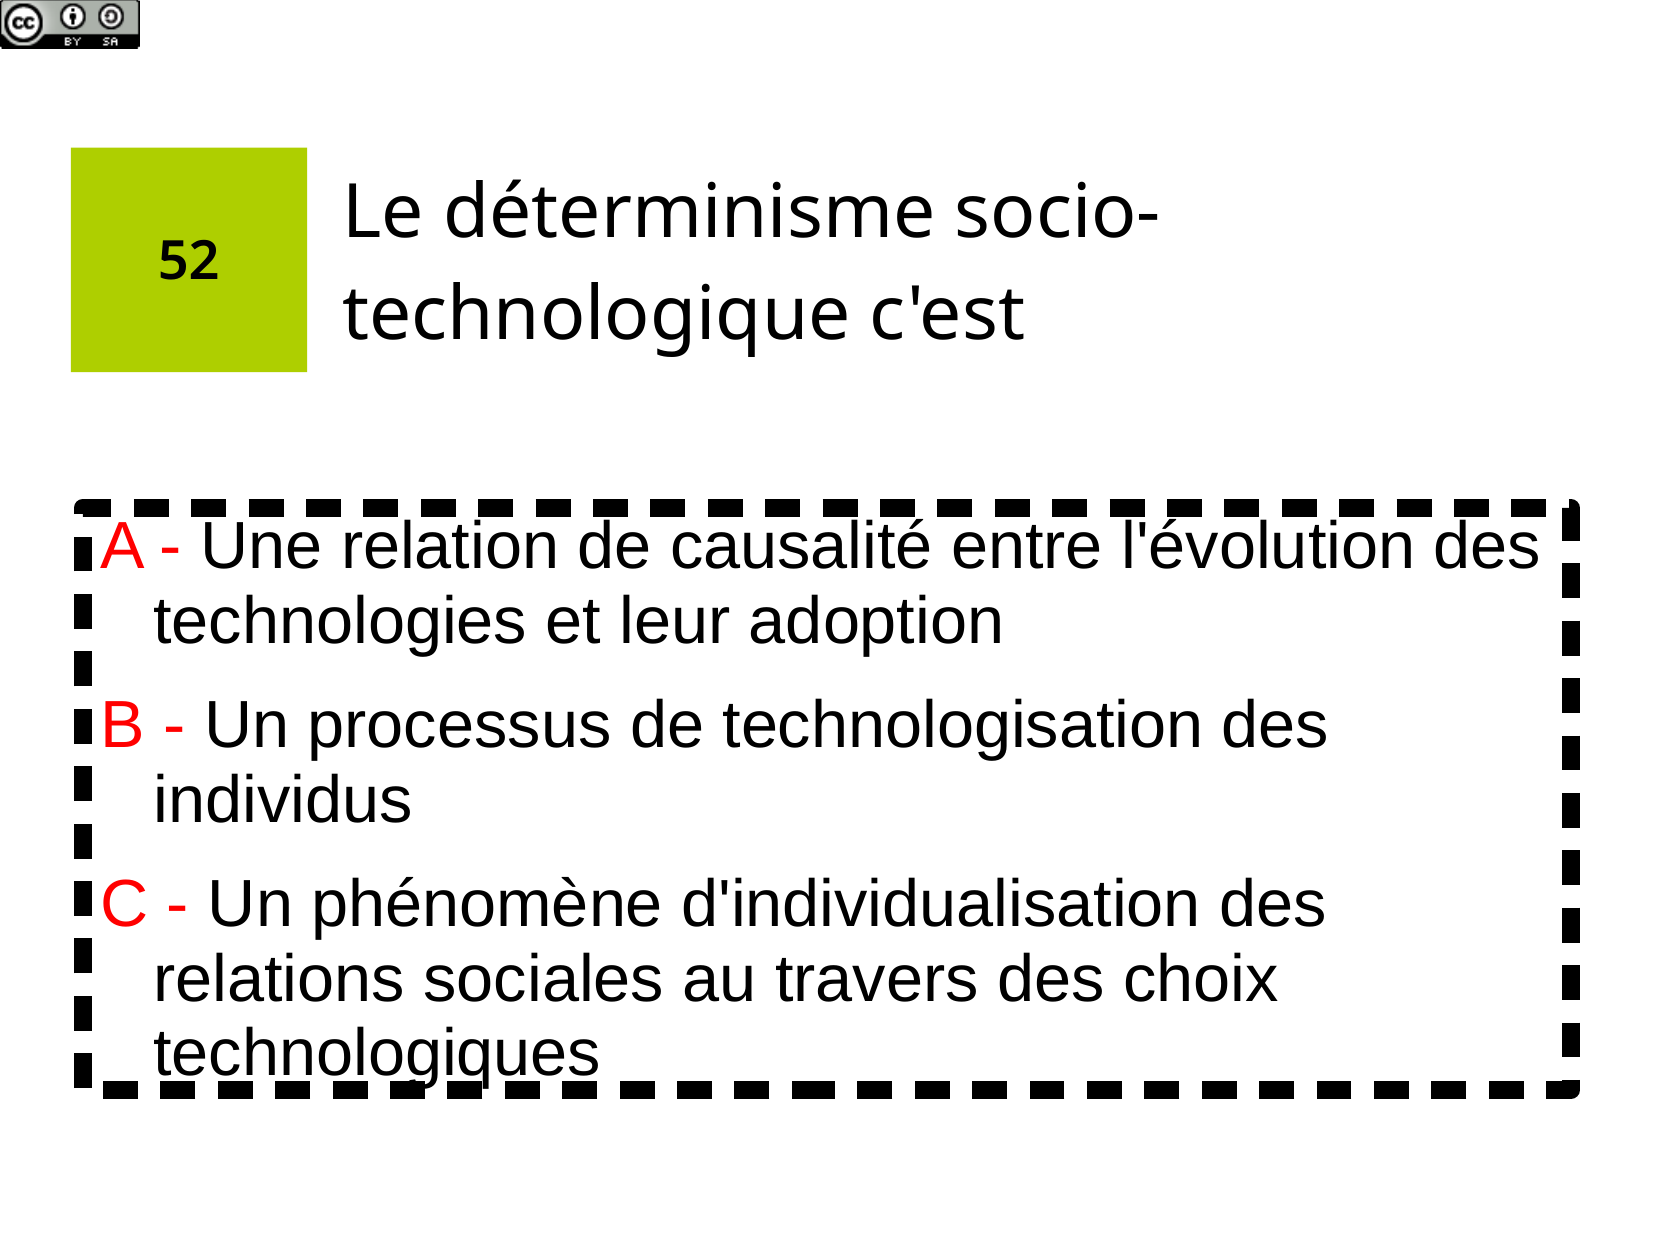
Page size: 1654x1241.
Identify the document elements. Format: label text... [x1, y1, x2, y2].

picture [0, 0, 140, 49]
title Le déterminisme socio-technologique c'est [342, 59, 1571, 461]
list Une relation de causalité entre l'évolution des technologies et leur adoption Un processus de technologisation des individus Un phénomène d'individualisation des relations sociales au travers des choix technologiques [82, 507, 1571, 1091]
